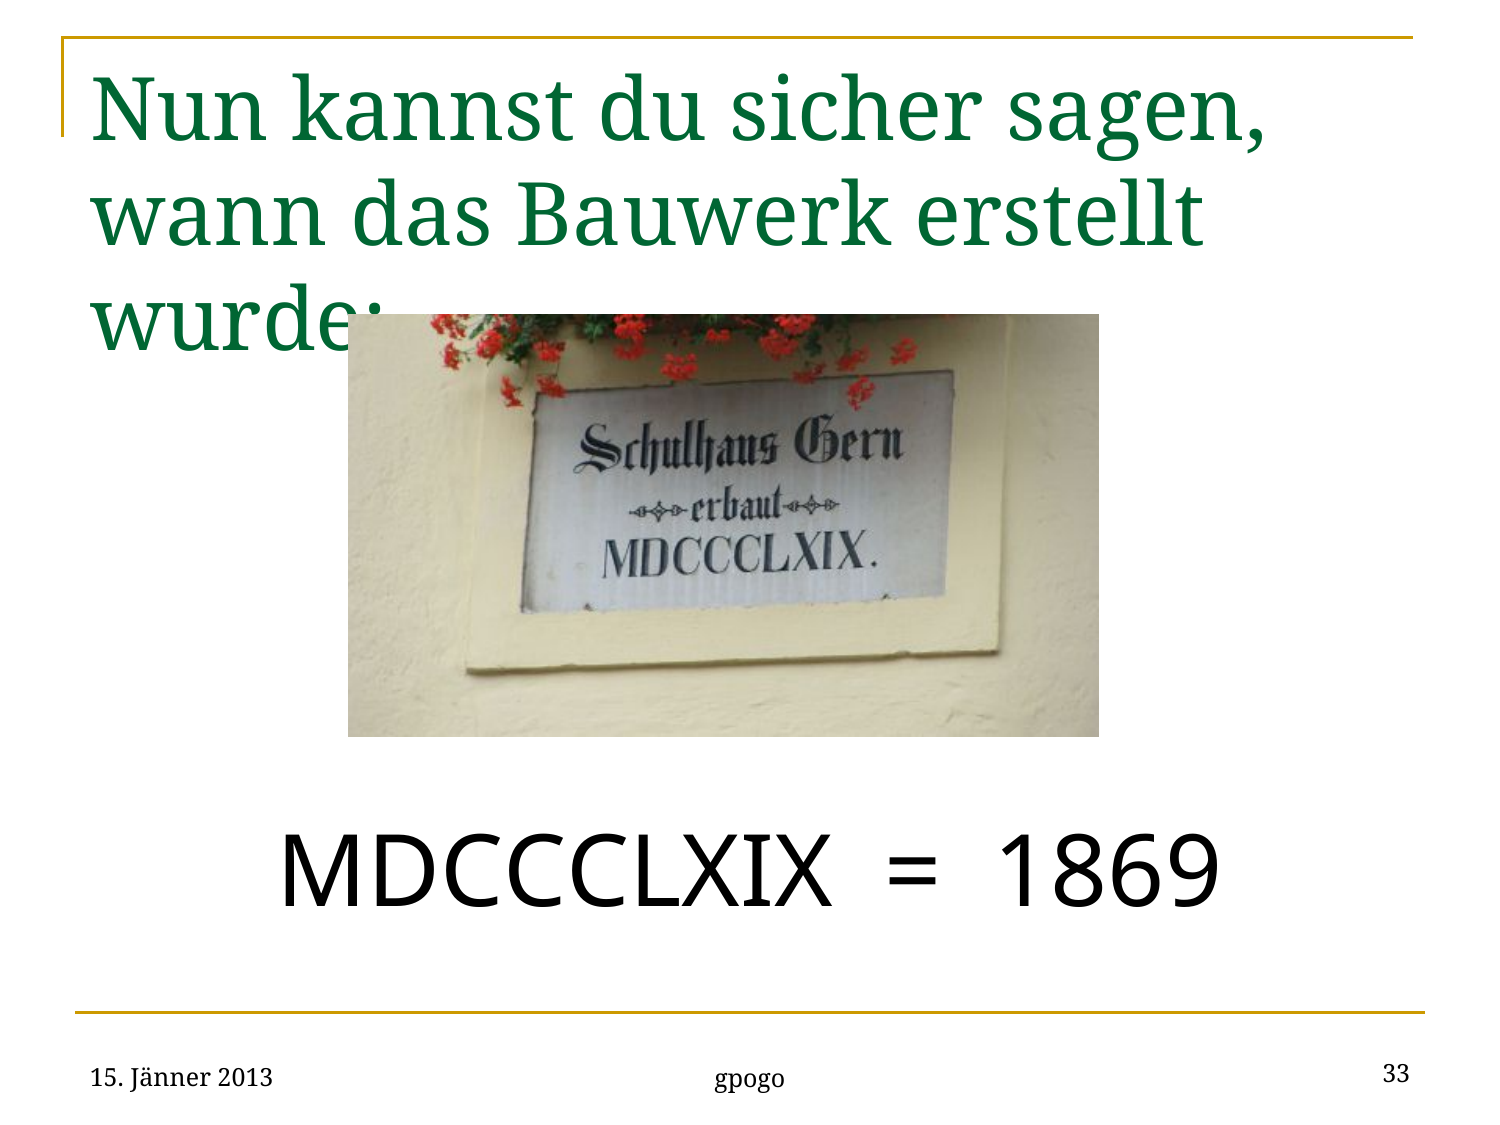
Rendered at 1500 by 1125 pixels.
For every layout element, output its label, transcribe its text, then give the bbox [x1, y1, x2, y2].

text_box MDCCCLXIX = 1869 [206, 798, 1294, 935]
text_box gpogo [512, 1025, 988, 1101]
picture [348, 314, 1099, 737]
title Nun kannst du sicher sagen, wann das Bauwerk erstellt wurde: [75, 45, 1426, 291]
text_box <Nummer> [1074, 1024, 1426, 1100]
text_box 15. Jänner 2013 [74, 1024, 426, 1100]
